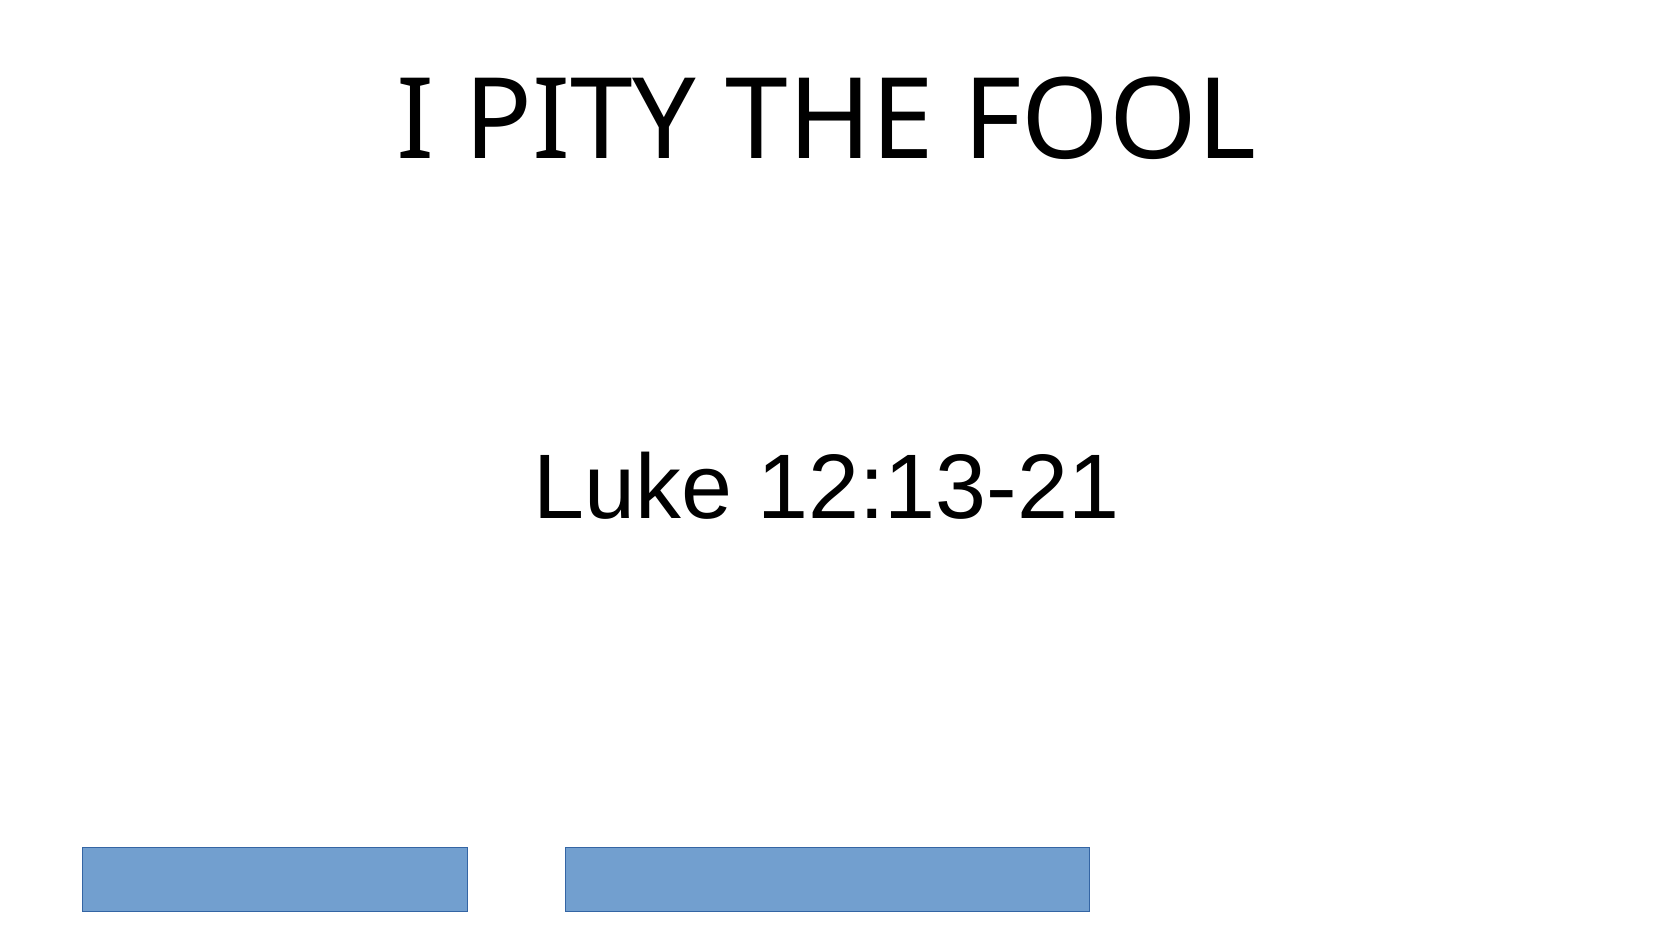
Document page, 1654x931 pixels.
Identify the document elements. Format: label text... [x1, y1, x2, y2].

subtitle Luke 12:13-21 [82, 217, 1571, 757]
title I PITY THE FOOL [82, 16, 1571, 213]
